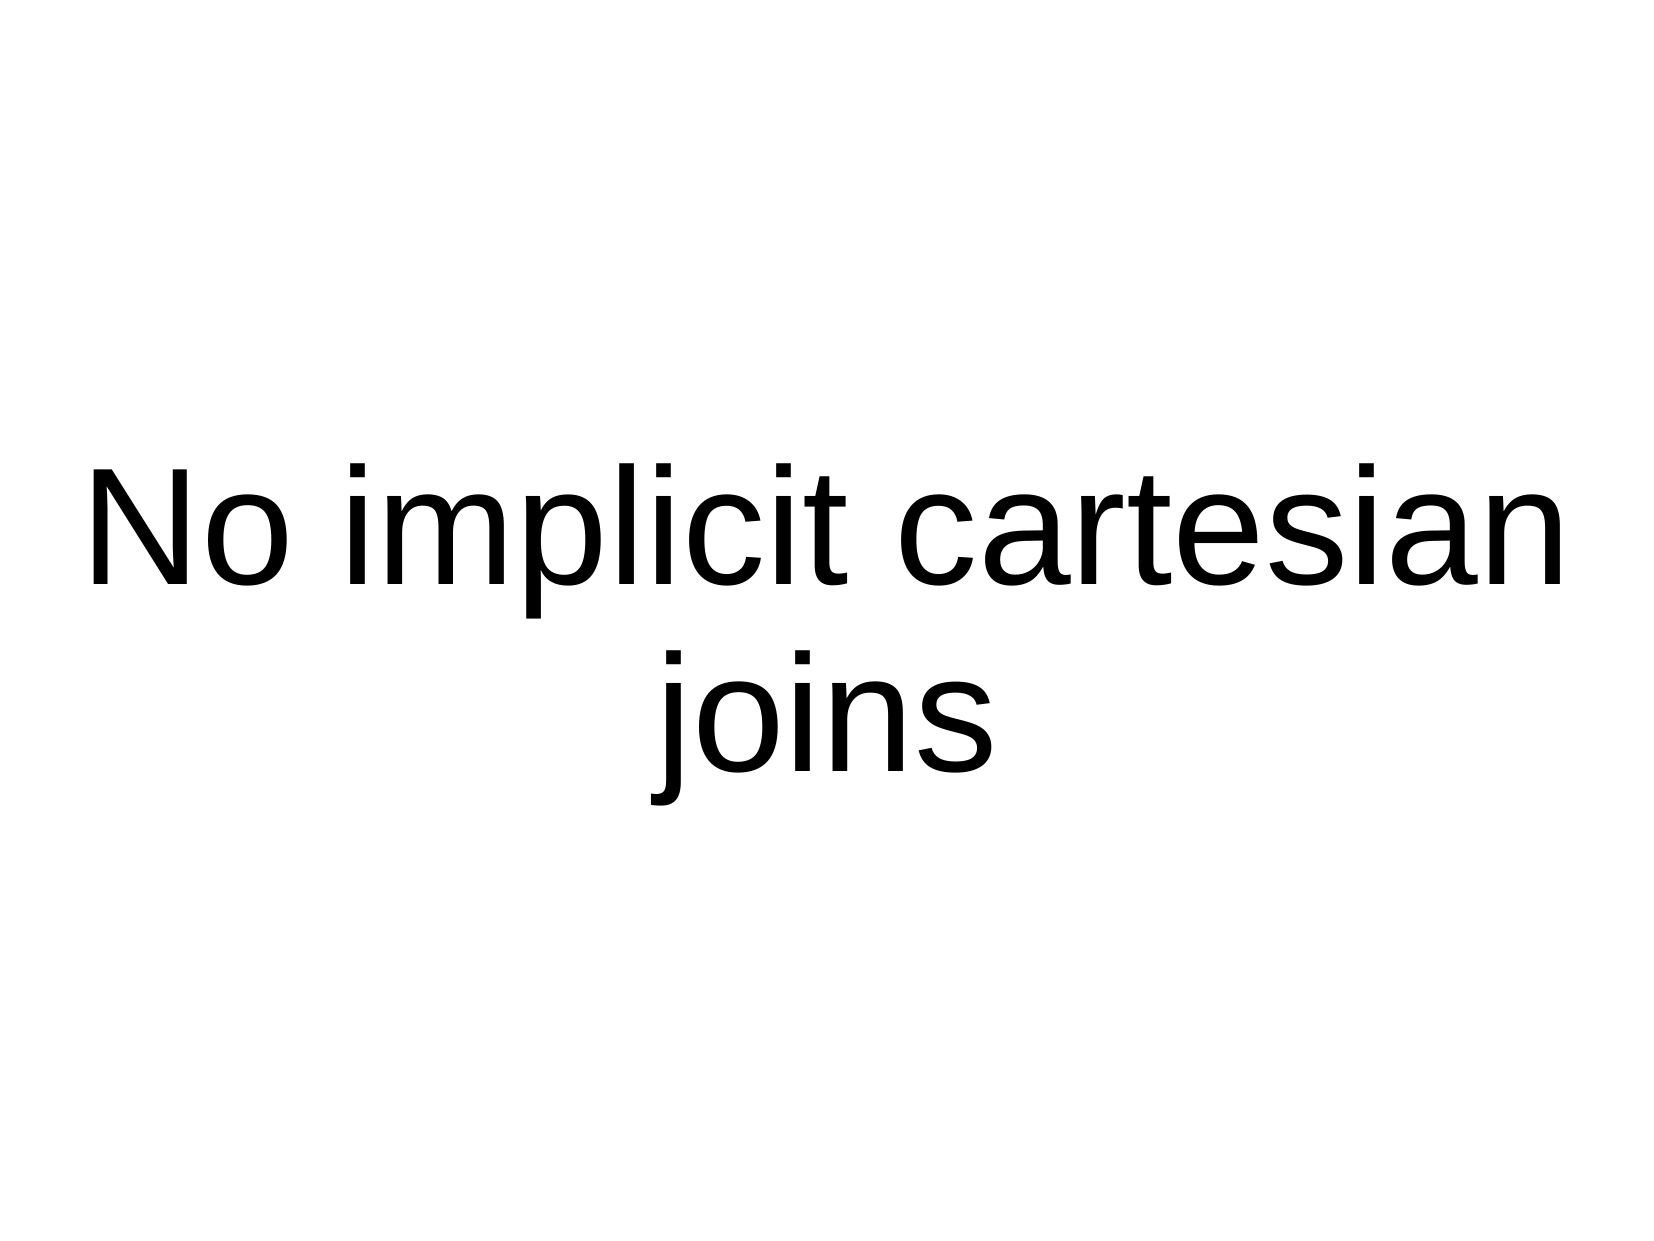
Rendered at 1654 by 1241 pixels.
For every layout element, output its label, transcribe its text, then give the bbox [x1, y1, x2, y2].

title No implicit cartesian joins [0, 433, 1654, 807]
